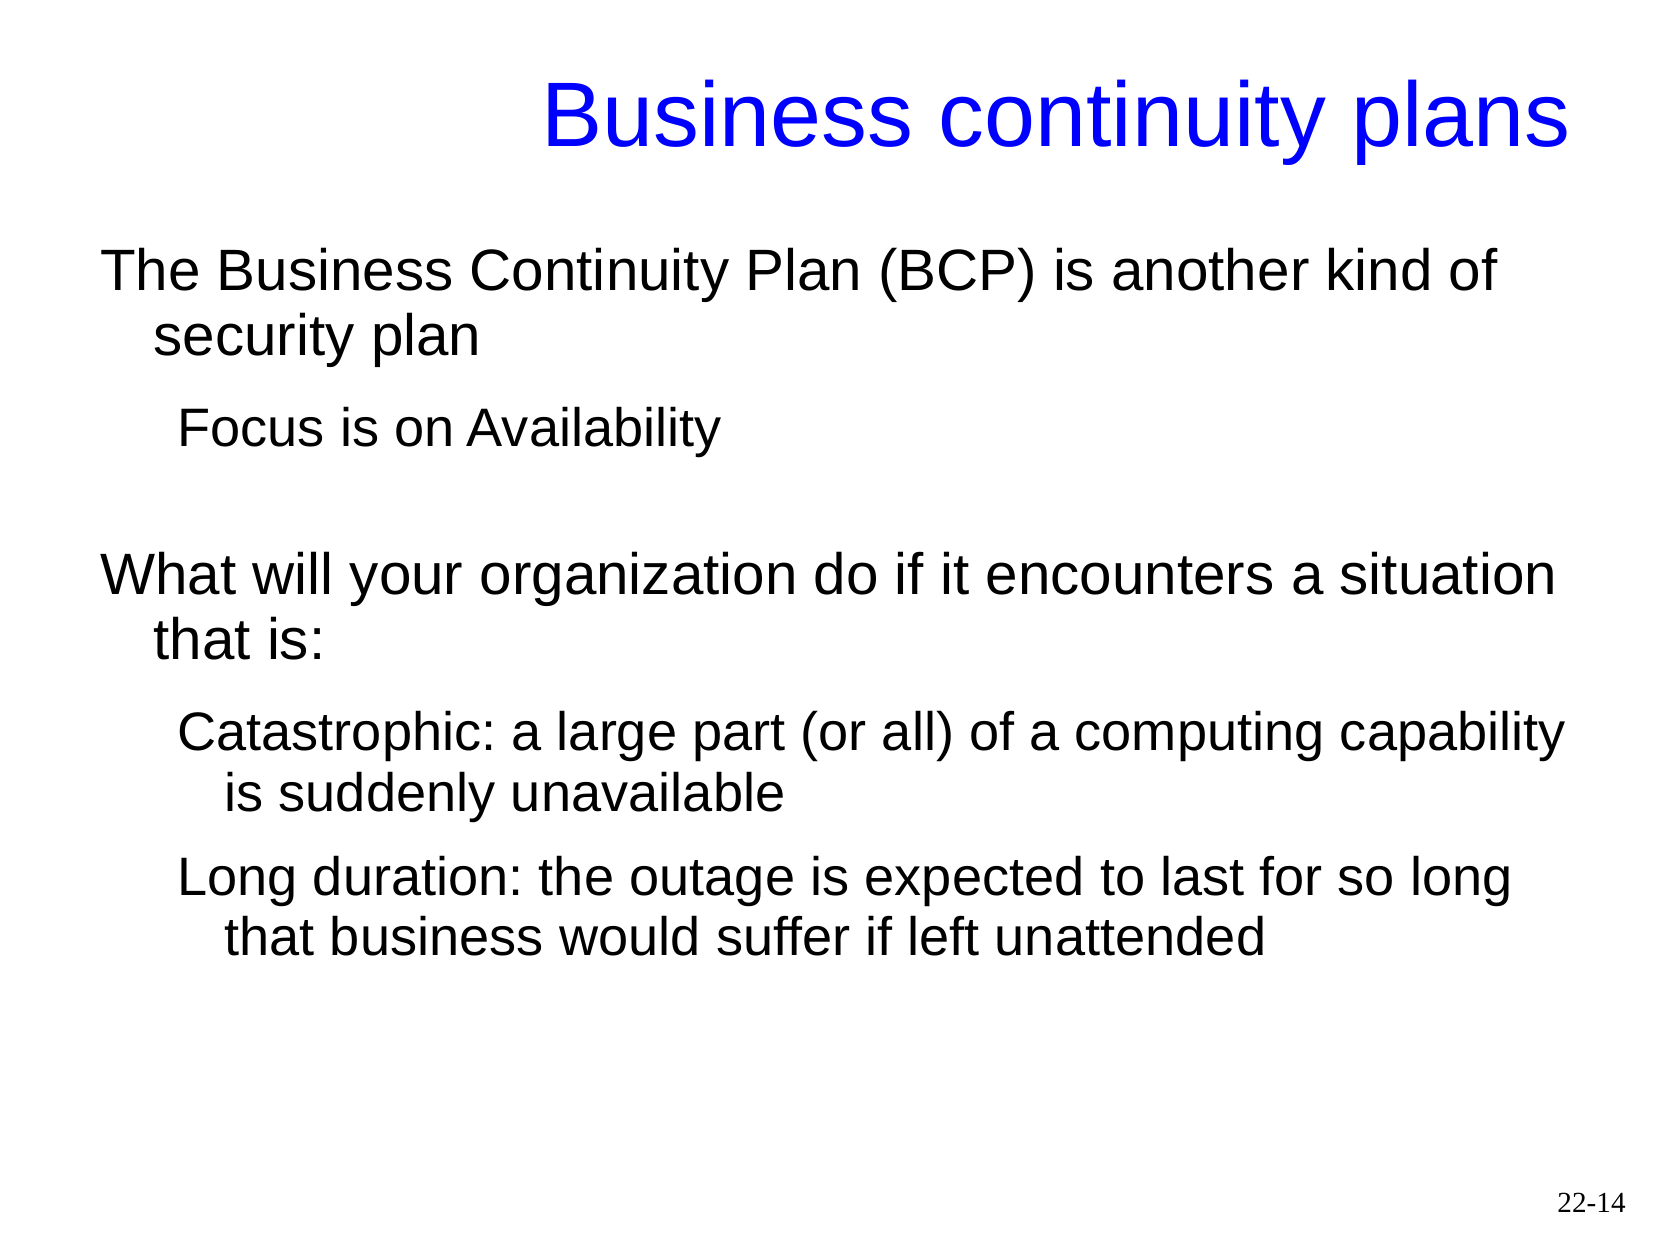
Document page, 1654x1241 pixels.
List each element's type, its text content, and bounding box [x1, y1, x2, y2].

list The Business Continuity Plan (BCP) is another kind of security plan Focus is on Availability What will your organization do if it encounters a situation that is: Catastrophic: a large part (or all) of a computing capability is suddenly unavailable Long duration: the outage is expected to last for so long that business would suffer if left unattended [82, 237, 1571, 1156]
title Business continuity plans [84, 18, 1573, 211]
